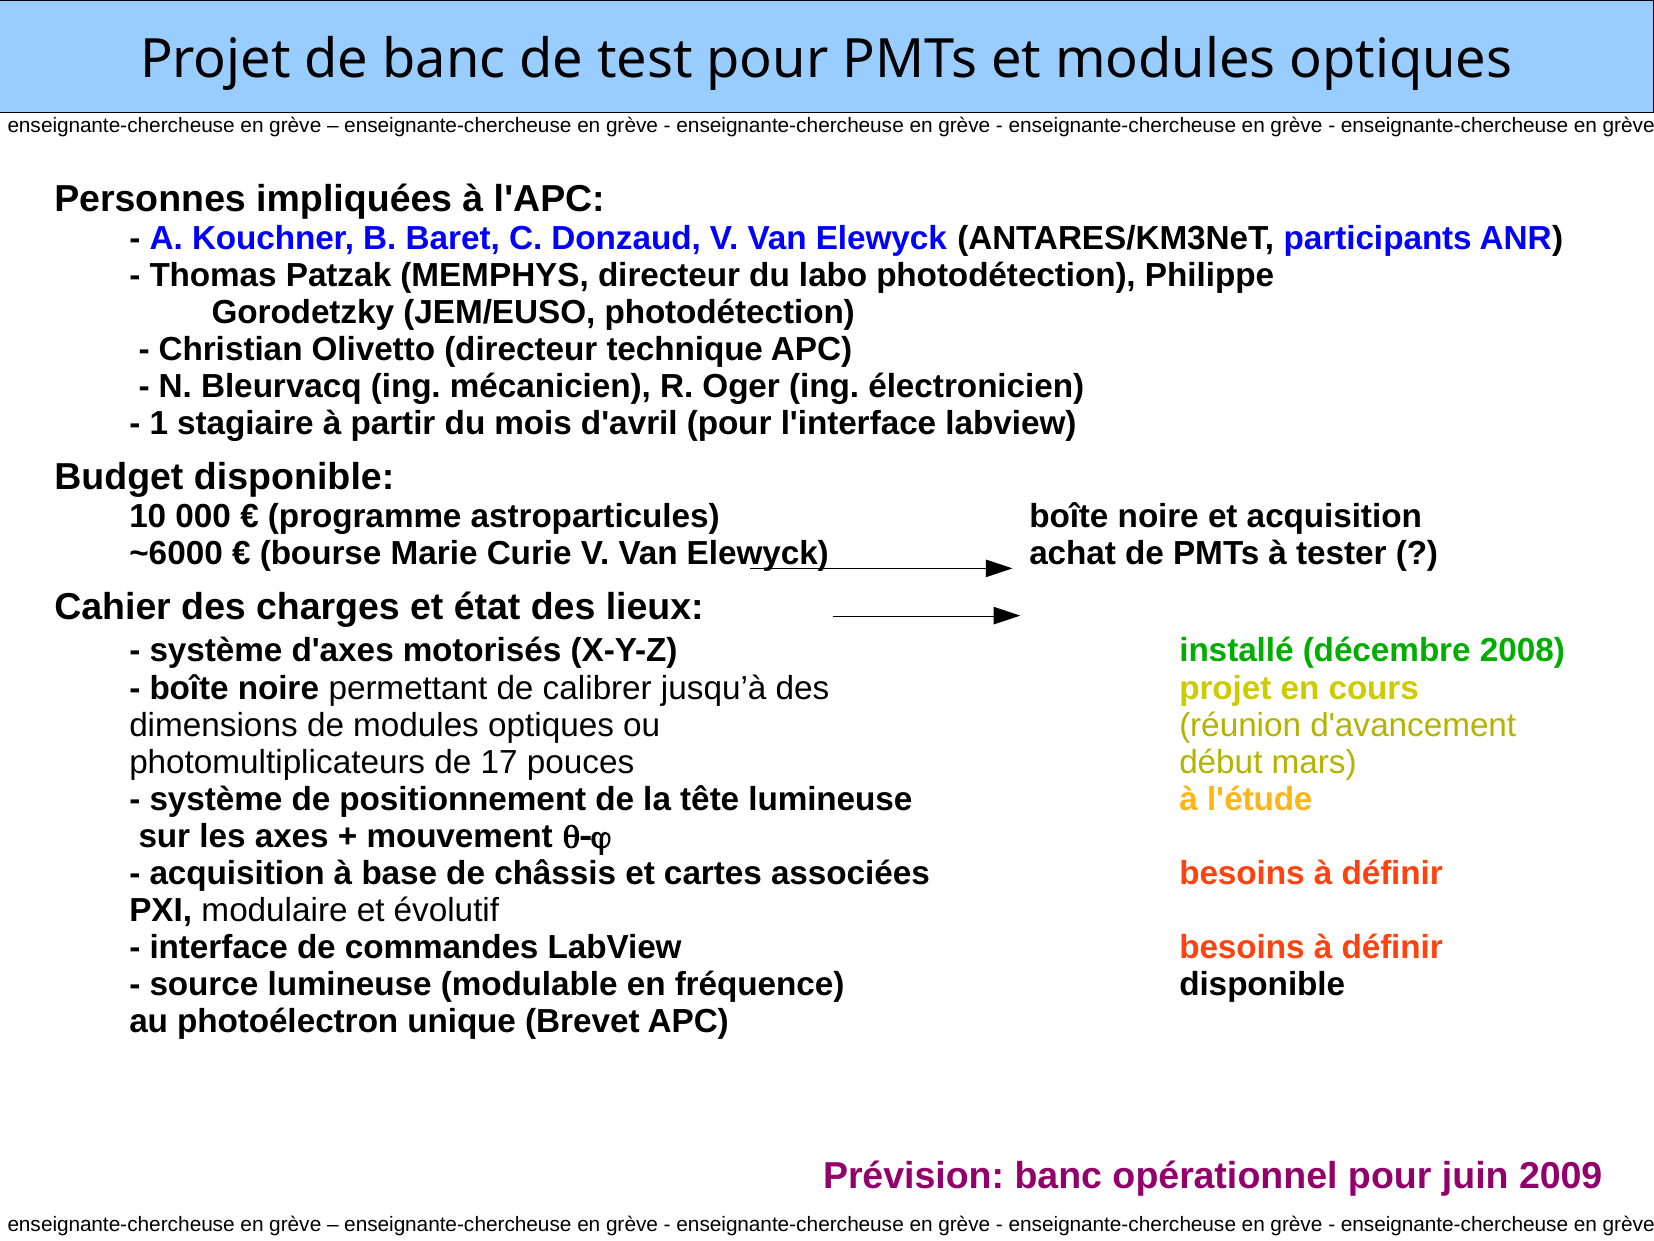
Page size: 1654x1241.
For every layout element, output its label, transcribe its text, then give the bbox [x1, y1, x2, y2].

text_box enseignante-chercheuse en grève – enseignante-chercheuse en grève - enseignante-chercheuse en grève - enseignante-chercheuse en grève - enseignante-chercheuse en grève - [0, 1205, 1654, 1241]
text_box enseignante-chercheuse en grève – enseignante-chercheuse en grève - enseignante-chercheuse en grève - enseignante-chercheuse en grève - enseignante-chercheuse en grève - [0, 106, 1654, 148]
text_box Projet de banc de test pour PMTs et modules optiques [0, 0, 1654, 106]
text_box Prévision: banc opérationnel pour juin 2009 [808, 1146, 1619, 1205]
text_box Personnes impliquées à l'APC: - A. Kouchner, B. Baret, C. Donzaud, V. Van Elewyck (ANTARES/KM3NeT, participants ANR) - Thomas Patzak (MEMPHYS, directeur du labo photodétection), Philippe Gorodetzky (JEM/EUSO, photodétection) - Christian Olivetto (directeur technique APC) - N. Bleurvacq (ing. mécanicien), R. Oger (ing. électronicien) - 1 stagiaire à partir du mois d'avril (pour l'interface labview) Budget disponible: 10 000 € (programme astroparticules) boîte noire et acquisition ~6000 € (bourse Marie Curie V. Van Elewyck) achat de PMTs à tester (?) Cahier des charges et état des lieux: - système d'axes motorisés (X-Y-Z) installé (décembre 2008) - boîte noire permettant de calibrer jusqu’à des projet en cours dimensions de modules optiques ou (réunion d'avancement photomultiplicateurs de 17 pouces début mars) - système de positionnement de la tête lumineuse à l'étude sur les axes + mouvement - - acquisition à base de châssis et cartes associées besoins à définir PXI, modulaire et évolutif - interface de commandes LabView besoins à définir - source lumineuse (modulable en fréquence) disponible au photoélectron unique (Brevet APC) [39, 169, 1584, 1205]
